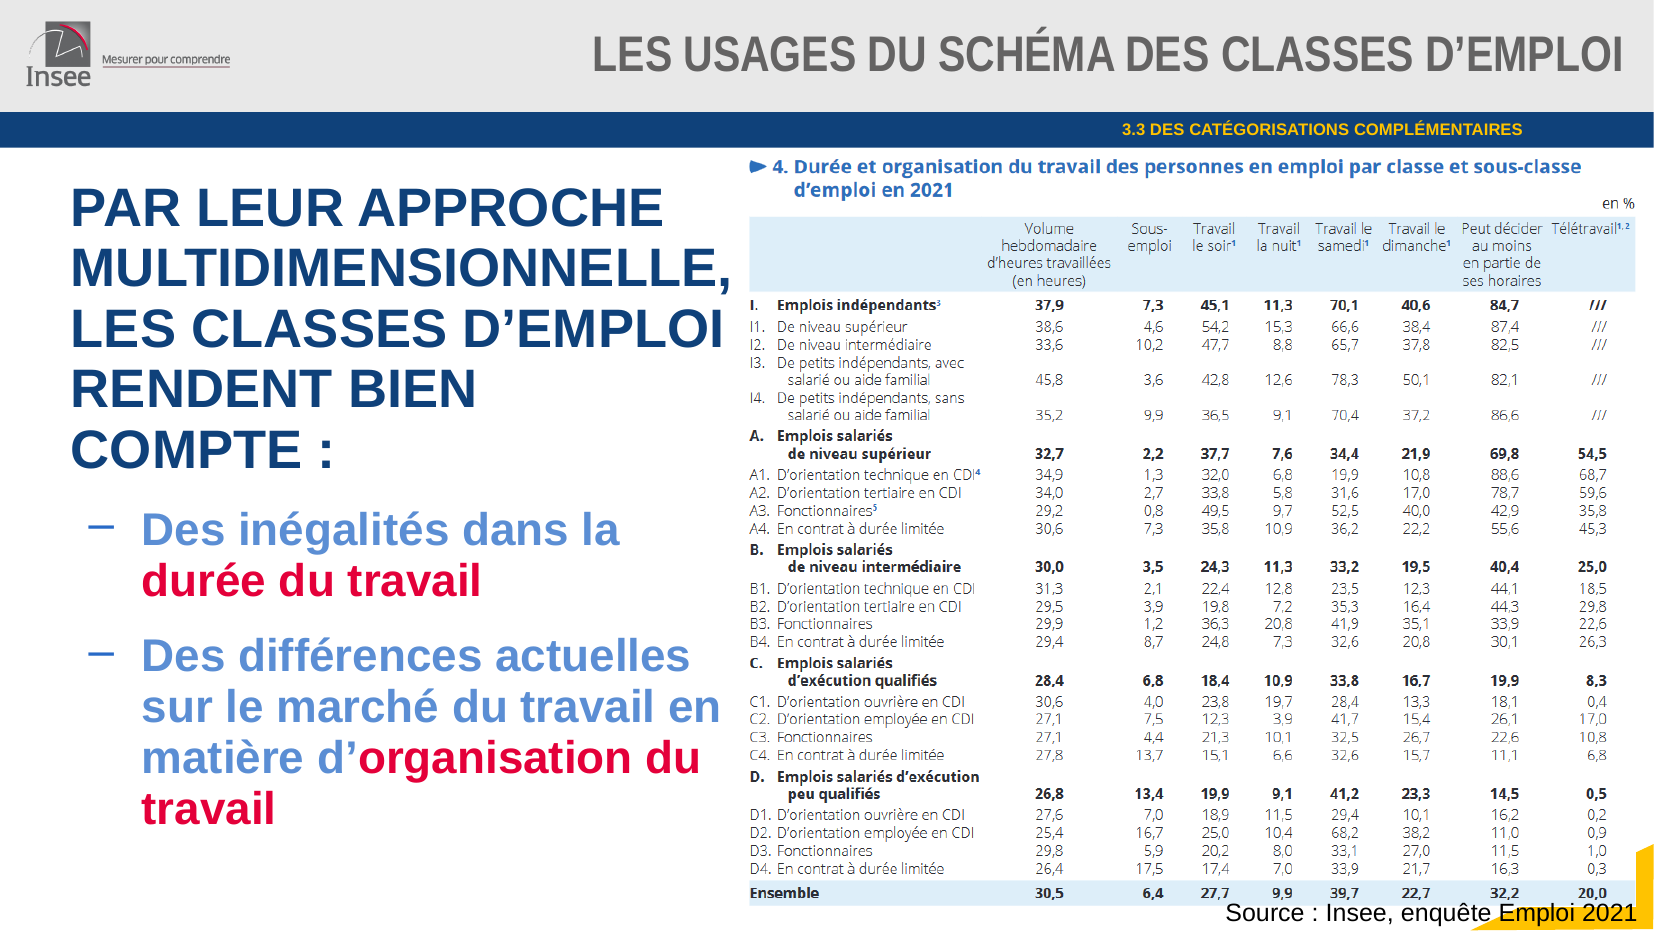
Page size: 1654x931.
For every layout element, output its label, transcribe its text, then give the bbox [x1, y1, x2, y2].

picture [738, 153, 1636, 907]
picture [23, 0, 230, 89]
title Les usages du schéma des classes d’emploi [265, 0, 1625, 107]
list Par leur approche multidimensionnelLe, les classes d’emploi rendent bien compte : Des inégalités dans la durée du travail Des différences actuelles sur le marché du travail en matière d’organisation du travail [0, 177, 739, 928]
text_box Source : Insee, enquête Emploi 2021 [1210, 856, 1654, 931]
